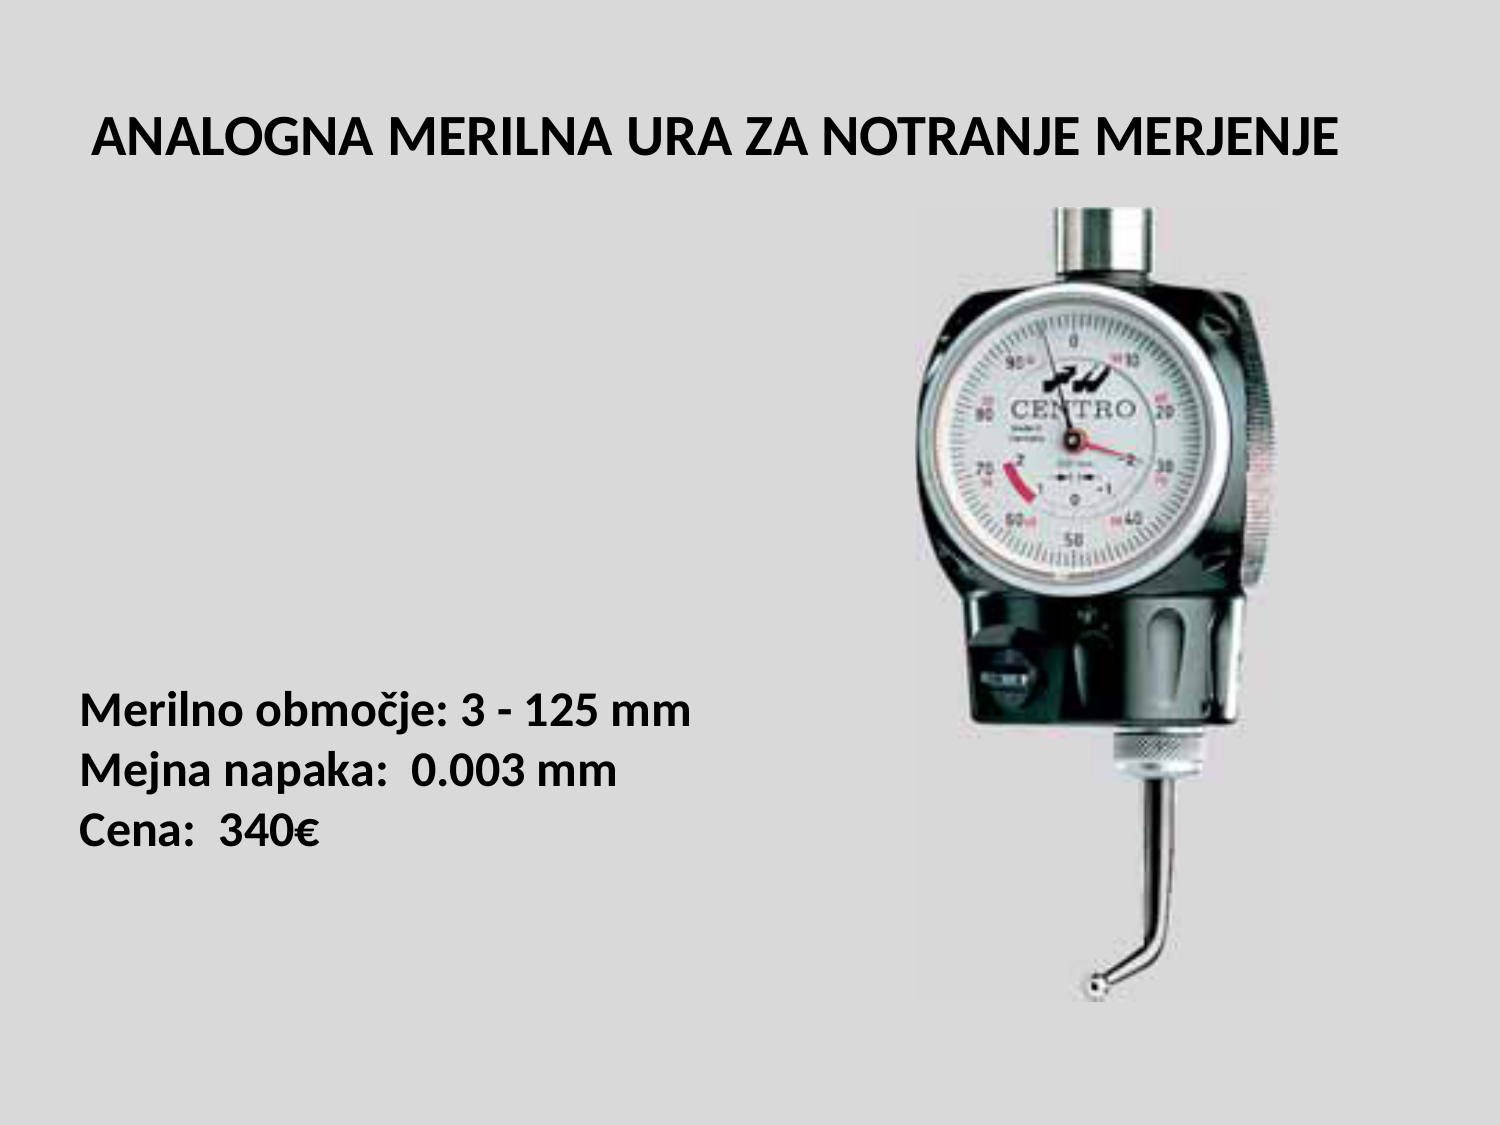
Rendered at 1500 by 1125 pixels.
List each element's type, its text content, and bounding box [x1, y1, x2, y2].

picture [915, 207, 1278, 1002]
text_box Merilno območje: 3 - 125 mm Mejna napaka: 0.003 mm Cena: 340€ [64, 668, 715, 864]
text_box ANALOGNA MERILNA URA ZA NOTRANJE MERJENJE [76, 90, 1388, 175]
